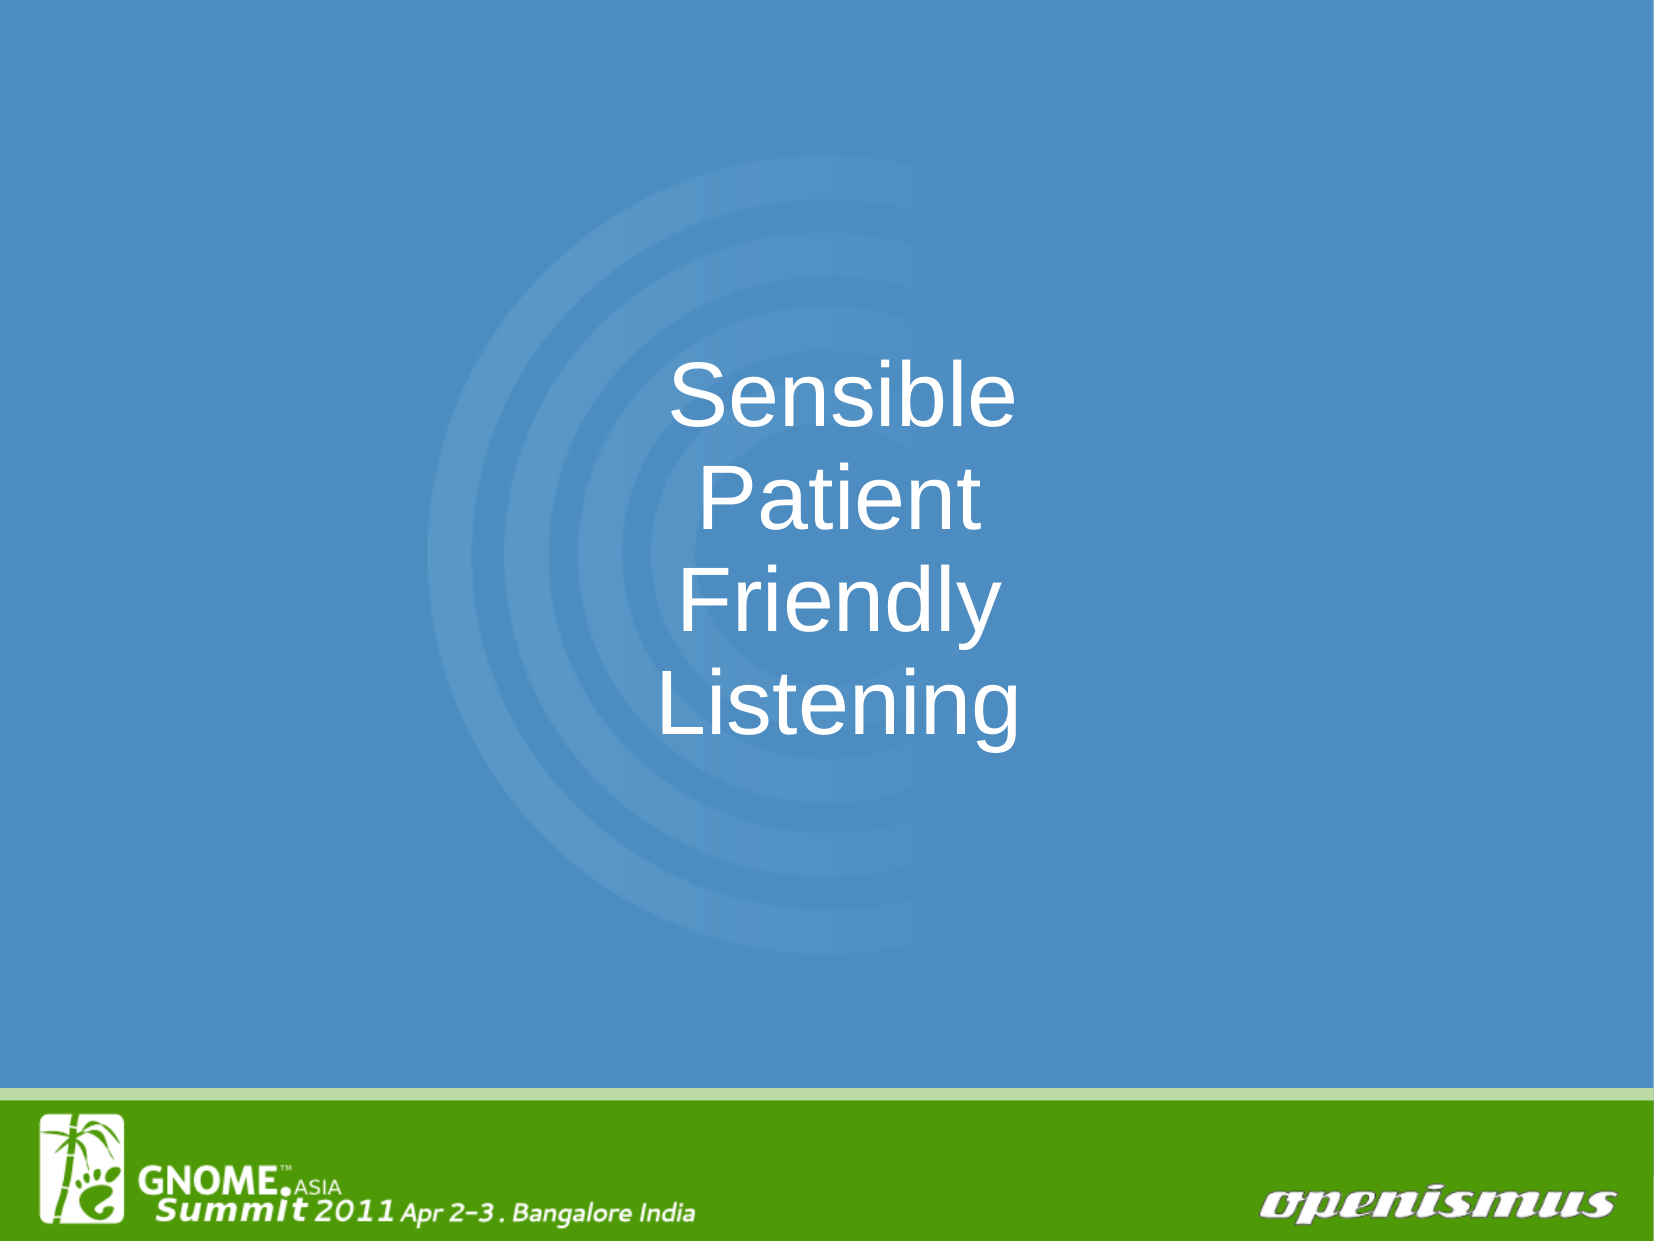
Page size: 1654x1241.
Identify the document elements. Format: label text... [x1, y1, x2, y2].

picture [0, 0, 1654, 1241]
title Sensible Patient Friendly Listening [193, 343, 1461, 754]
